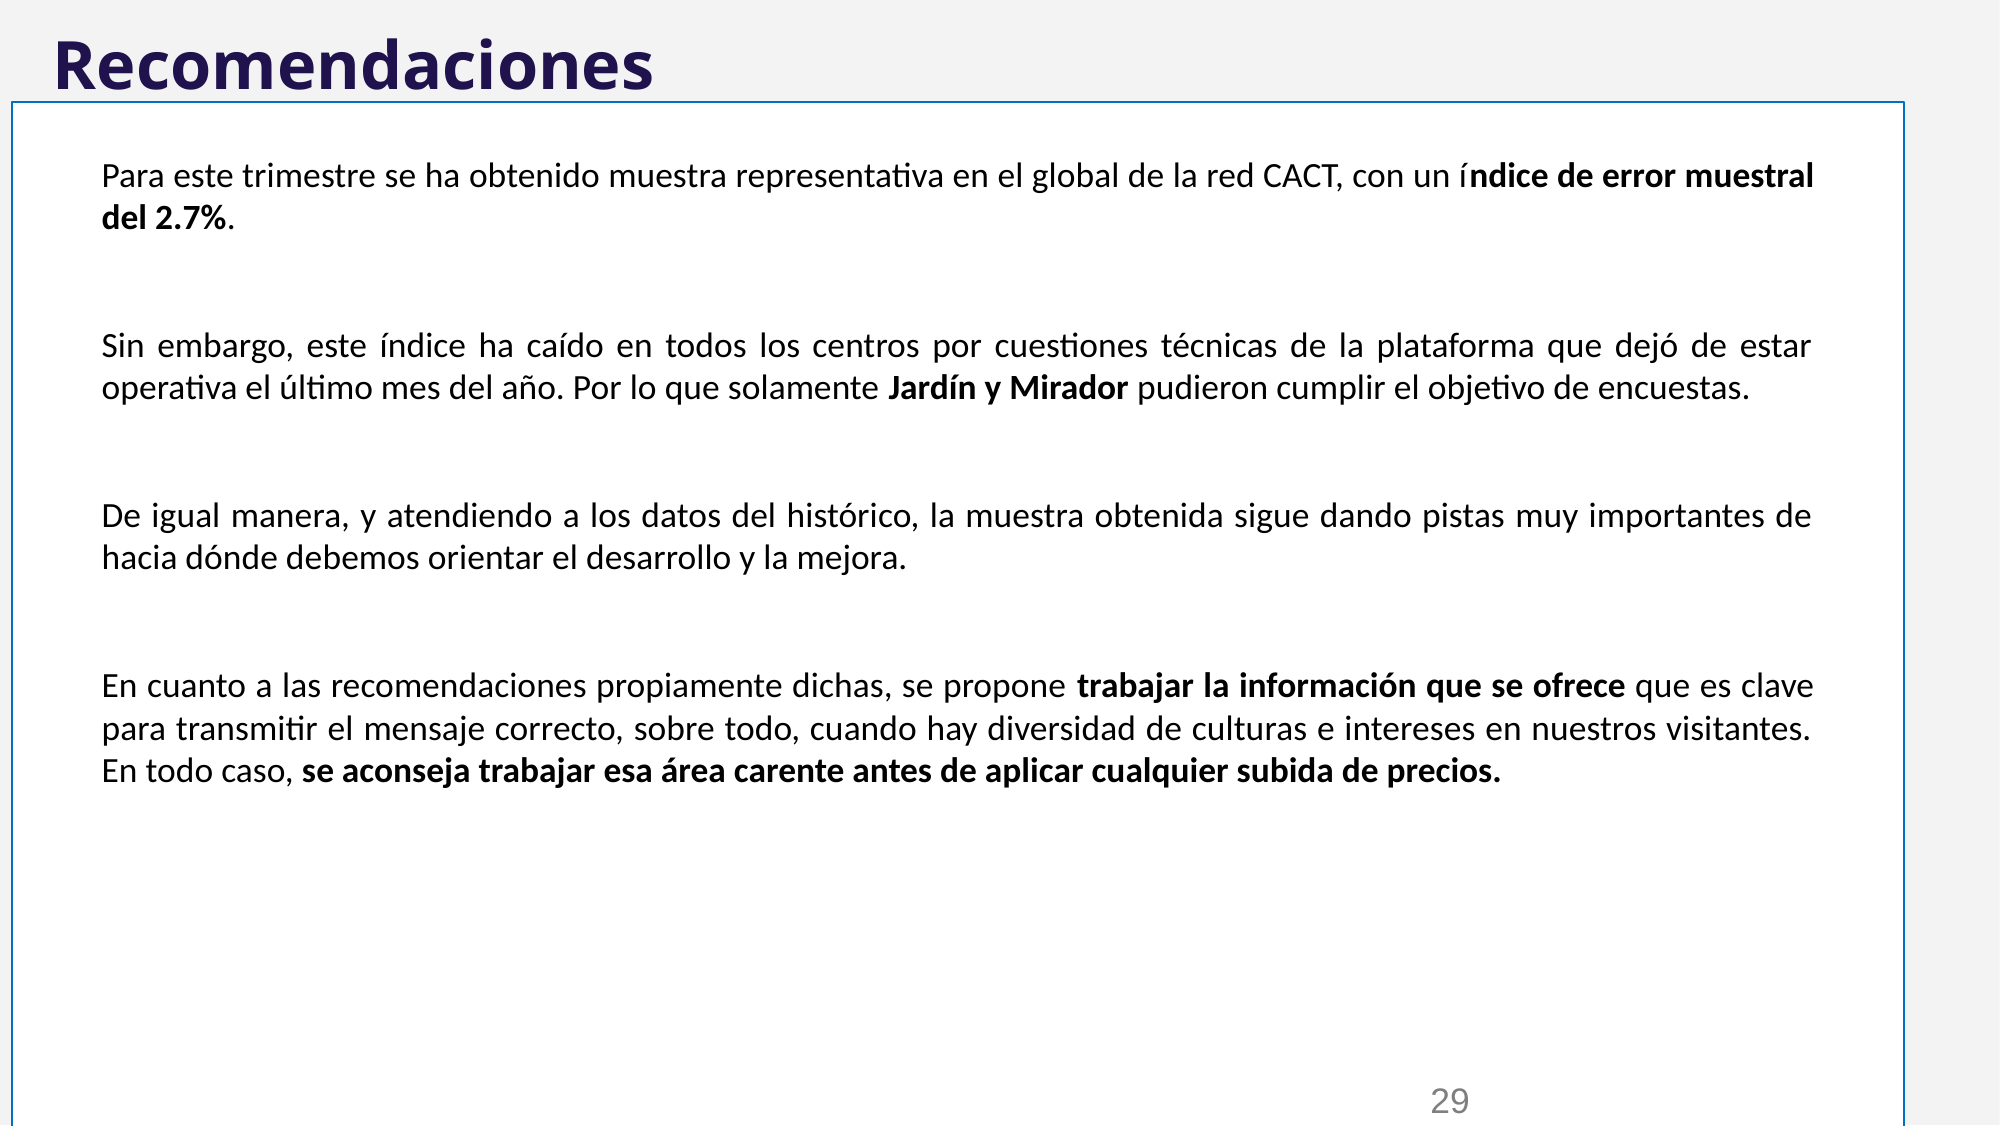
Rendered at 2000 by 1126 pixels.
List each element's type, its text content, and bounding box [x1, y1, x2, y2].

text_box <number> [1412, 1069, 1880, 1126]
text_box Recomendaciones [52, 0, 1945, 126]
text_box Para este trimestre se ha obtenido muestra representativa en el global de la red CACT, con un índice de error muestral del 2.7%. Sin embargo, este índice ha caído en todos los centros por cuestiones técnicas de la plataforma que dejó de estar operativa el último mes del año. Por lo que solamente Jardín y Mirador pudieron cumplir el objetivo de encuestas. De igual manera, y atendiendo a los datos del histórico, la muestra obtenida sigue dando pistas muy importantes de hacia dónde debemos orientar el desarrollo y la mejora. En cuanto a las recomendaciones propiamente dichas, se propone trabajar la información que se ofrece que es clave para transmitir el mensaje correcto, sobre todo, cuando hay diversidad de culturas e intereses en nuestros visitantes. En todo caso, se aconseja trabajar esa área carente antes de aplicar cualquier subida de precios. [11, 101, 1904, 1126]
